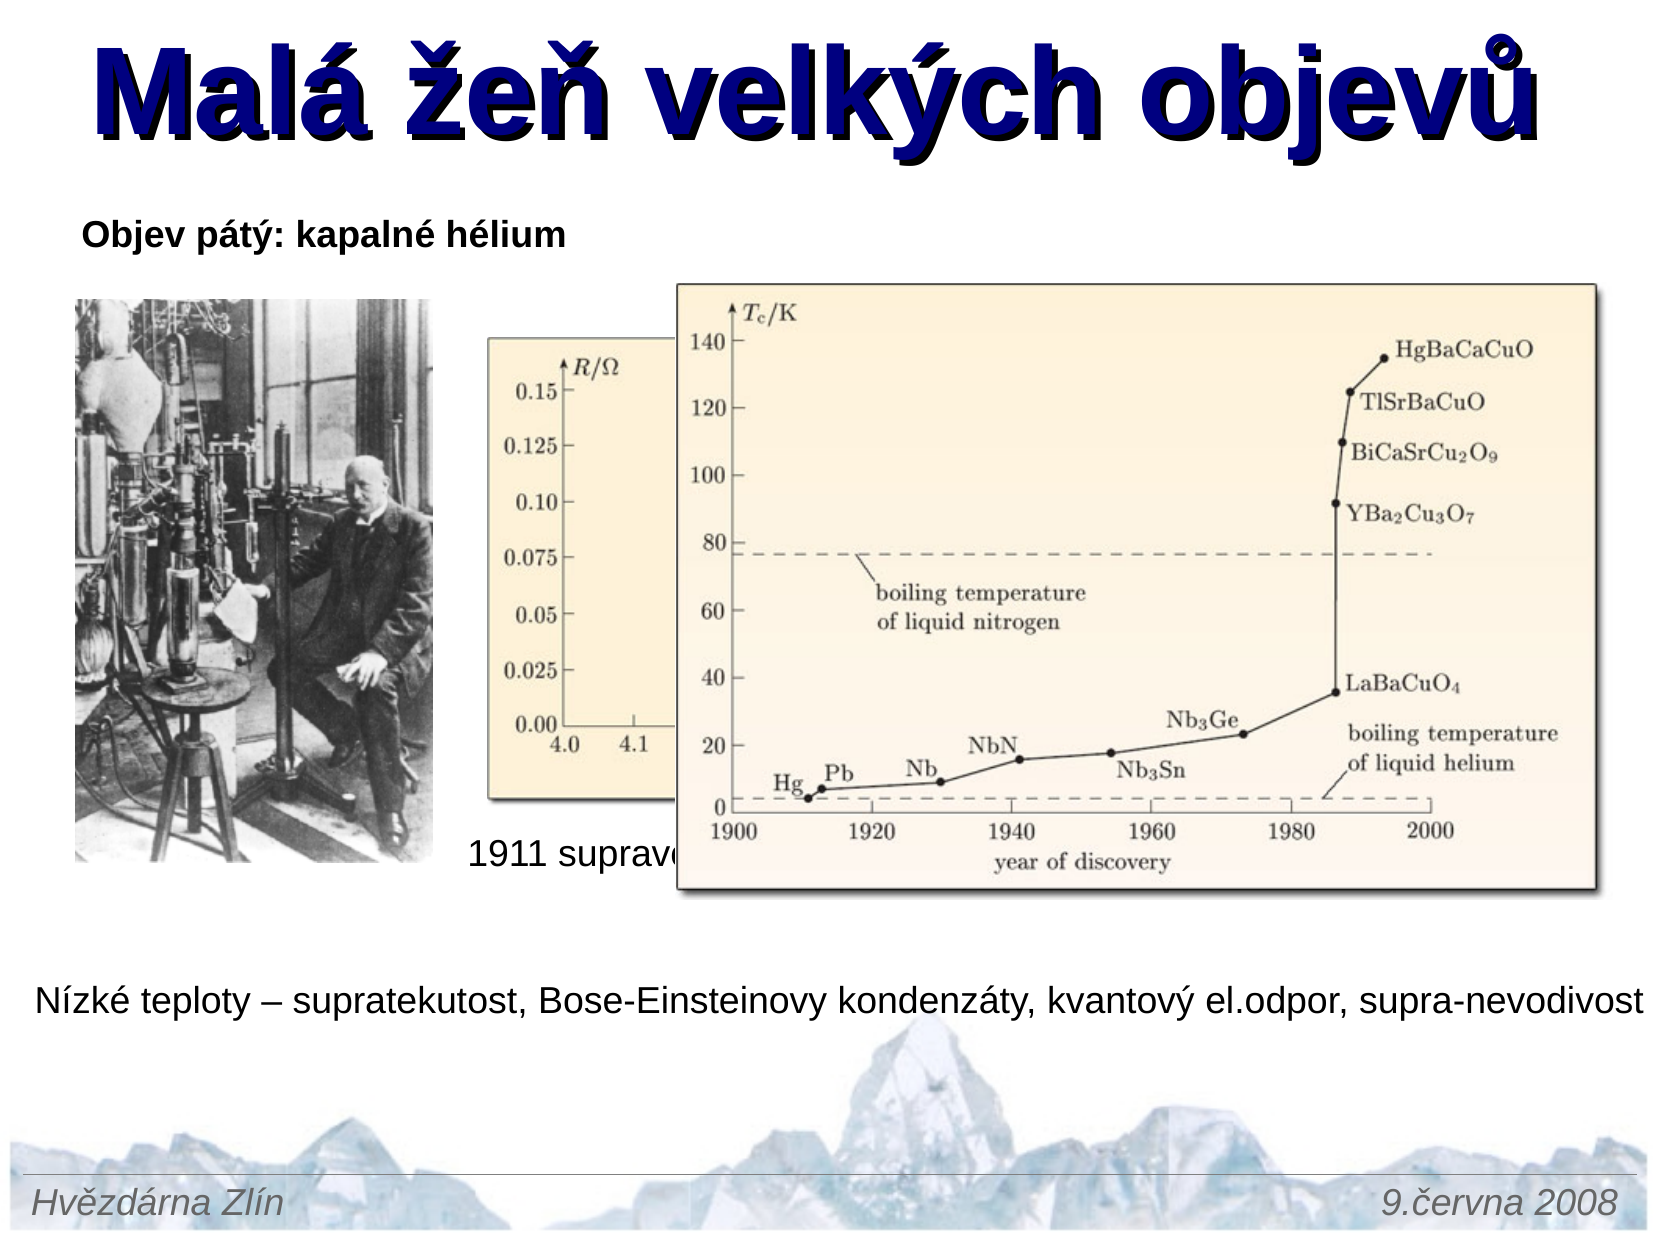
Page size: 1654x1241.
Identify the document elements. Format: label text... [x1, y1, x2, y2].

text_box Objev pátý: kapalné hélium [66, 205, 582, 263]
picture [487, 282, 1613, 900]
picture [0, 996, 1654, 1241]
text_box 1911 supravodivost Hg [452, 825, 675, 882]
text_box Malá žeň velkých objevů [75, 13, 1558, 169]
text_box Nízké teploty – supratekutost, Bose-Einsteinovy kondenzáty, kvantový el.odpor, supra-nevodivost [19, 971, 1654, 1029]
text_box Hvězdárna Zlín 9.června 2008 [16, 1174, 1633, 1232]
picture [75, 299, 433, 863]
